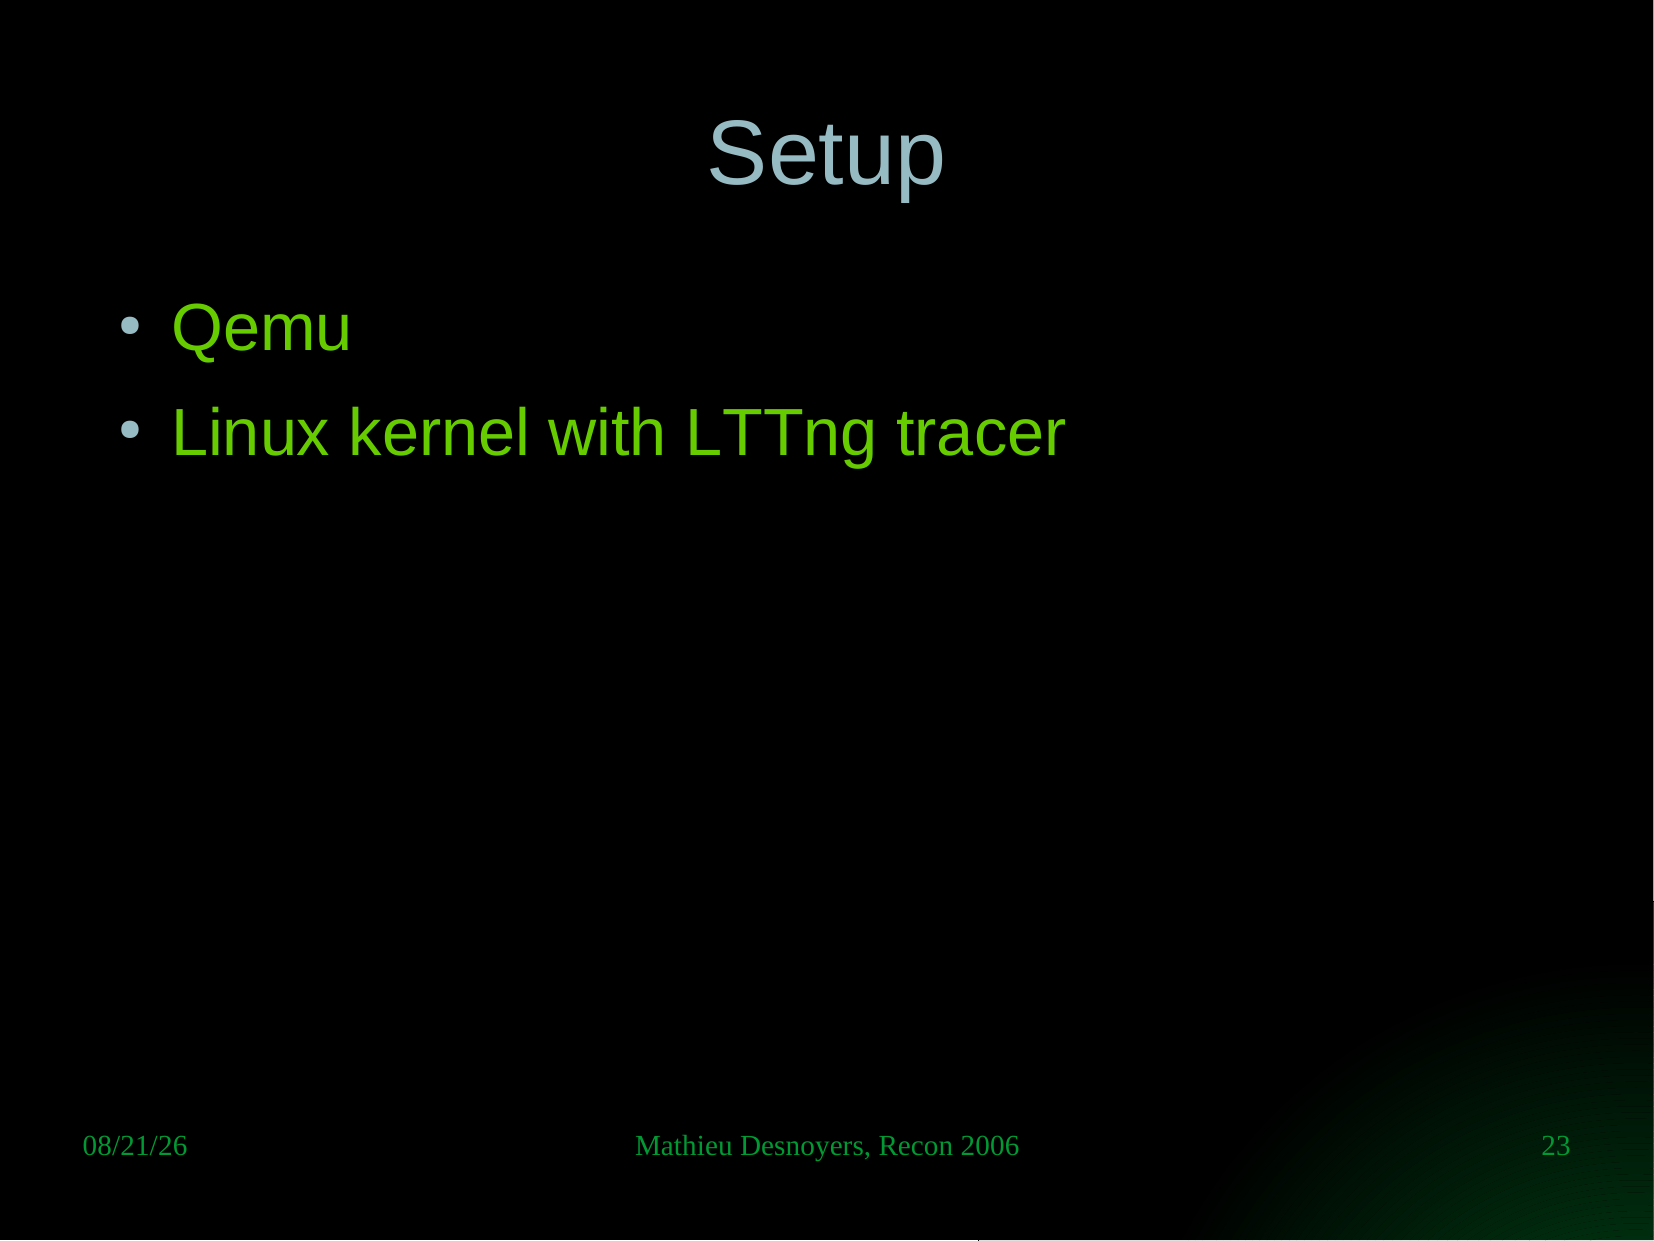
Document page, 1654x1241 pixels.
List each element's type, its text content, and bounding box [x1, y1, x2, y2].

title Setup [82, 49, 1571, 257]
list Qemu Linux kernel with LTTng tracer [82, 290, 1571, 1109]
